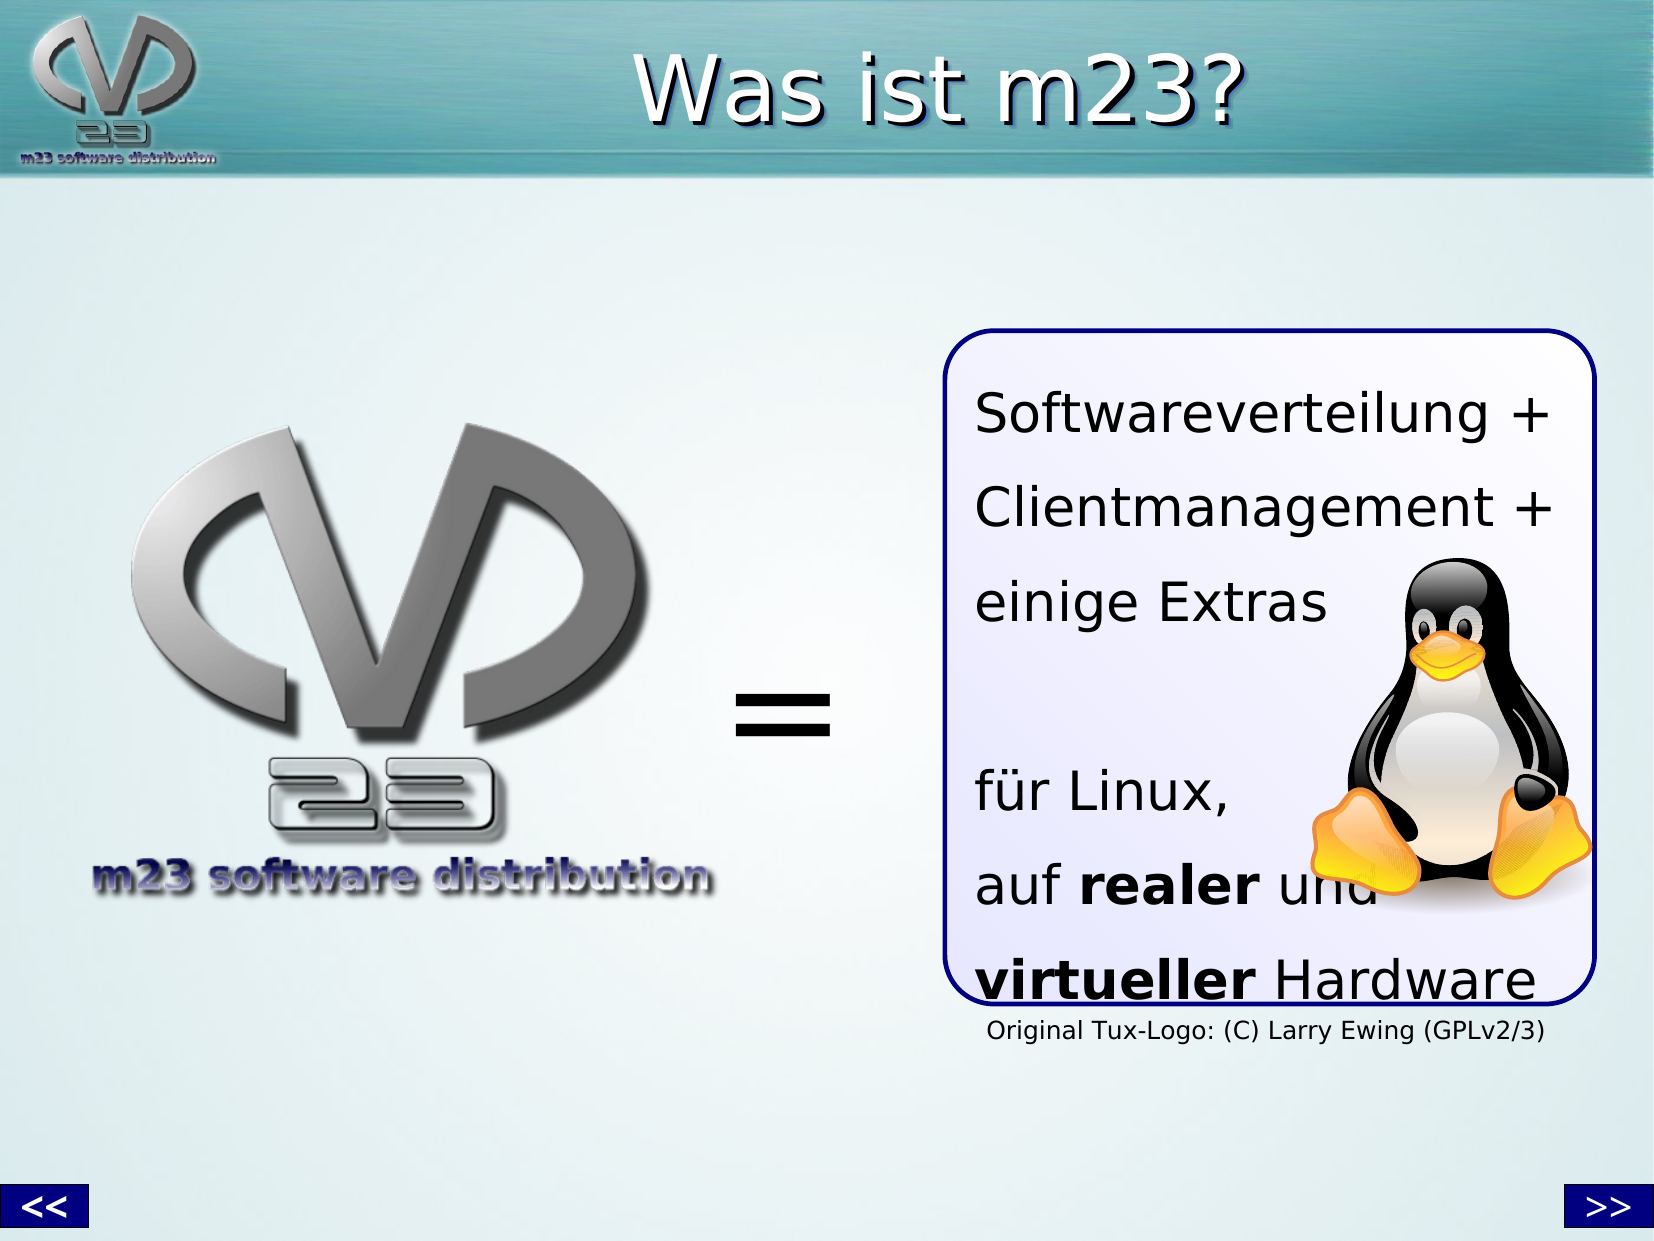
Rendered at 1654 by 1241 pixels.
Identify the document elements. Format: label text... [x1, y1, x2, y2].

text_box = [727, 579, 839, 755]
text_box [944, 330, 1595, 1004]
text_box Softwareverteilung + Clientmanagement + einige Extras für Linux, auf realer und virtueller Hardware [974, 366, 1565, 997]
title Was ist m23? [224, 2, 1654, 178]
text_box Original Tux-Logo: (C) Larry Ewing (GPLv2/3) [986, 1008, 1554, 1040]
picture [0, 0, 1654, 1241]
